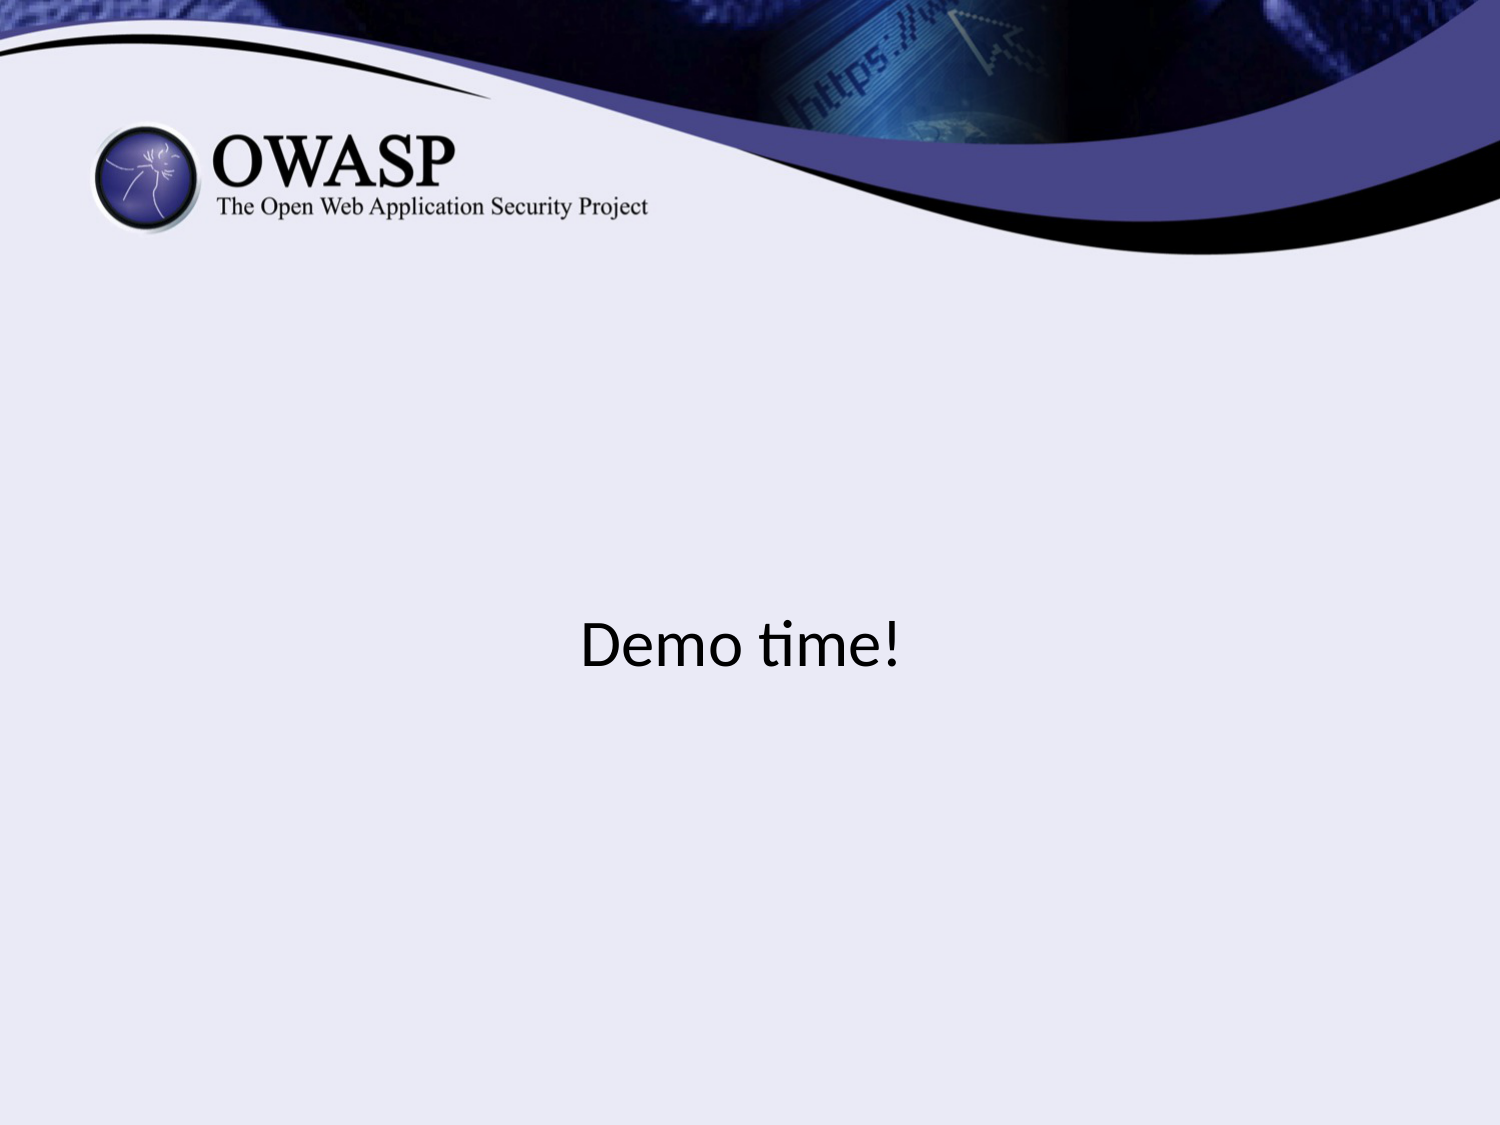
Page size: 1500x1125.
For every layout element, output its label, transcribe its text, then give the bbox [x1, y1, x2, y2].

subtitle Demo time! [75, 262, 1426, 1018]
picture [0, 0, 1500, 1125]
